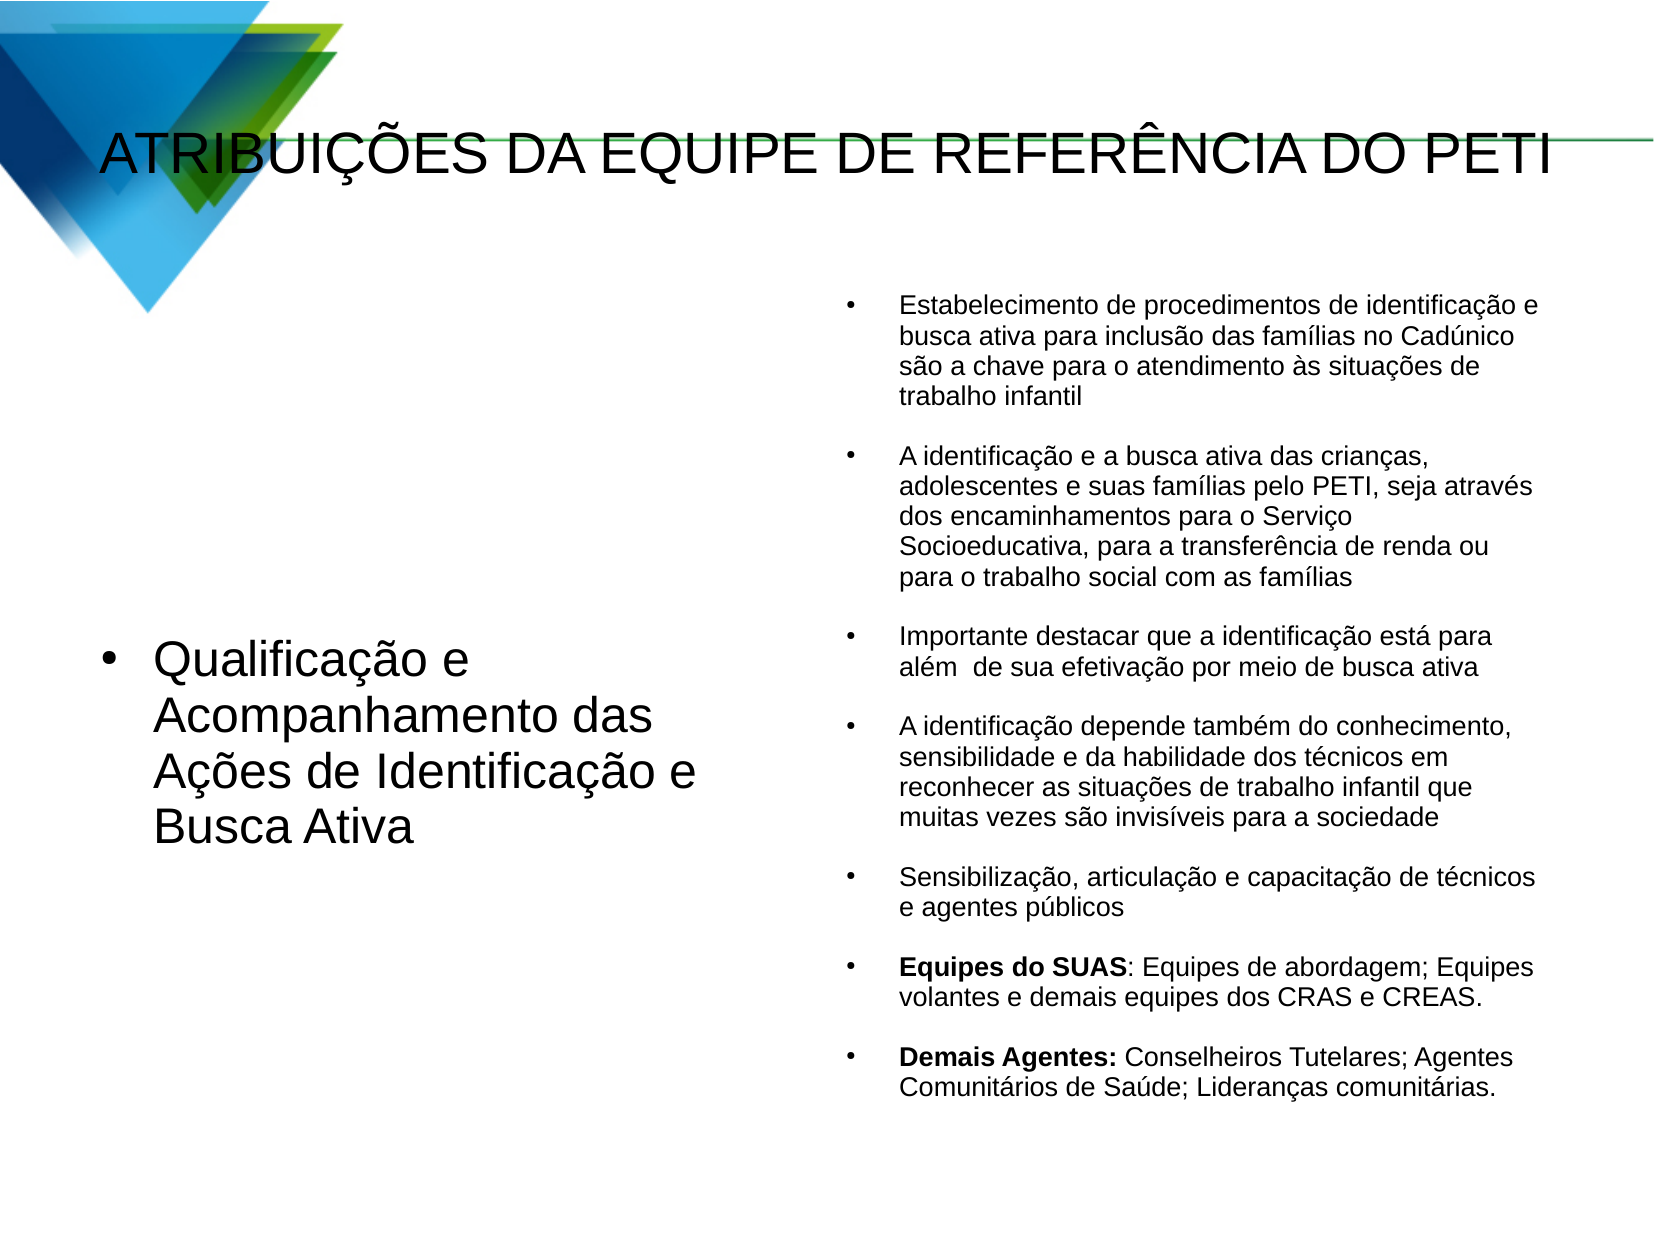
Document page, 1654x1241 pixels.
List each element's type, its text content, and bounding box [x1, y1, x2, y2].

list Estabelecimento de procedimentos de identificação e busca ativa para inclusão das famílias no Cadúnico são a chave para o atendimento às situações de trabalho infantil A identificação e a busca ativa das crianças, adolescentes e suas famílias pelo PETI, seja através dos encaminhamentos para o Serviço Socioeducativa, para a transferência de renda ou para o trabalho social com as famílias Importante destacar que a identificação está para além de sua efetivação por meio de busca ativa A identificação depende também do conhecimento, sensibilidade e da habilidade dos técnicos em reconhecer as situações de trabalho infantil que muitas vezes são invisíveis para a sociedade Sensibilização, articulação e capacitação de técnicos e agentes públicos Equipes do SUAS: Equipes de abordagem; Equipes volantes e demais equipes dos CRAS e CREAS. Demais Agentes: Conselheiros Tutelares; Agentes Comunitários de Saúde; Lideranças comunitárias. [828, 290, 1539, 1109]
title ATRIBUIÇÕES DA EQUIPE DE REFERÊNCIA DO PETI [82, 49, 1571, 257]
list Qualificação e Acompanhamento das Ações de Identificação e Busca Ativa [82, 290, 793, 1109]
picture [0, 1, 1654, 1241]
